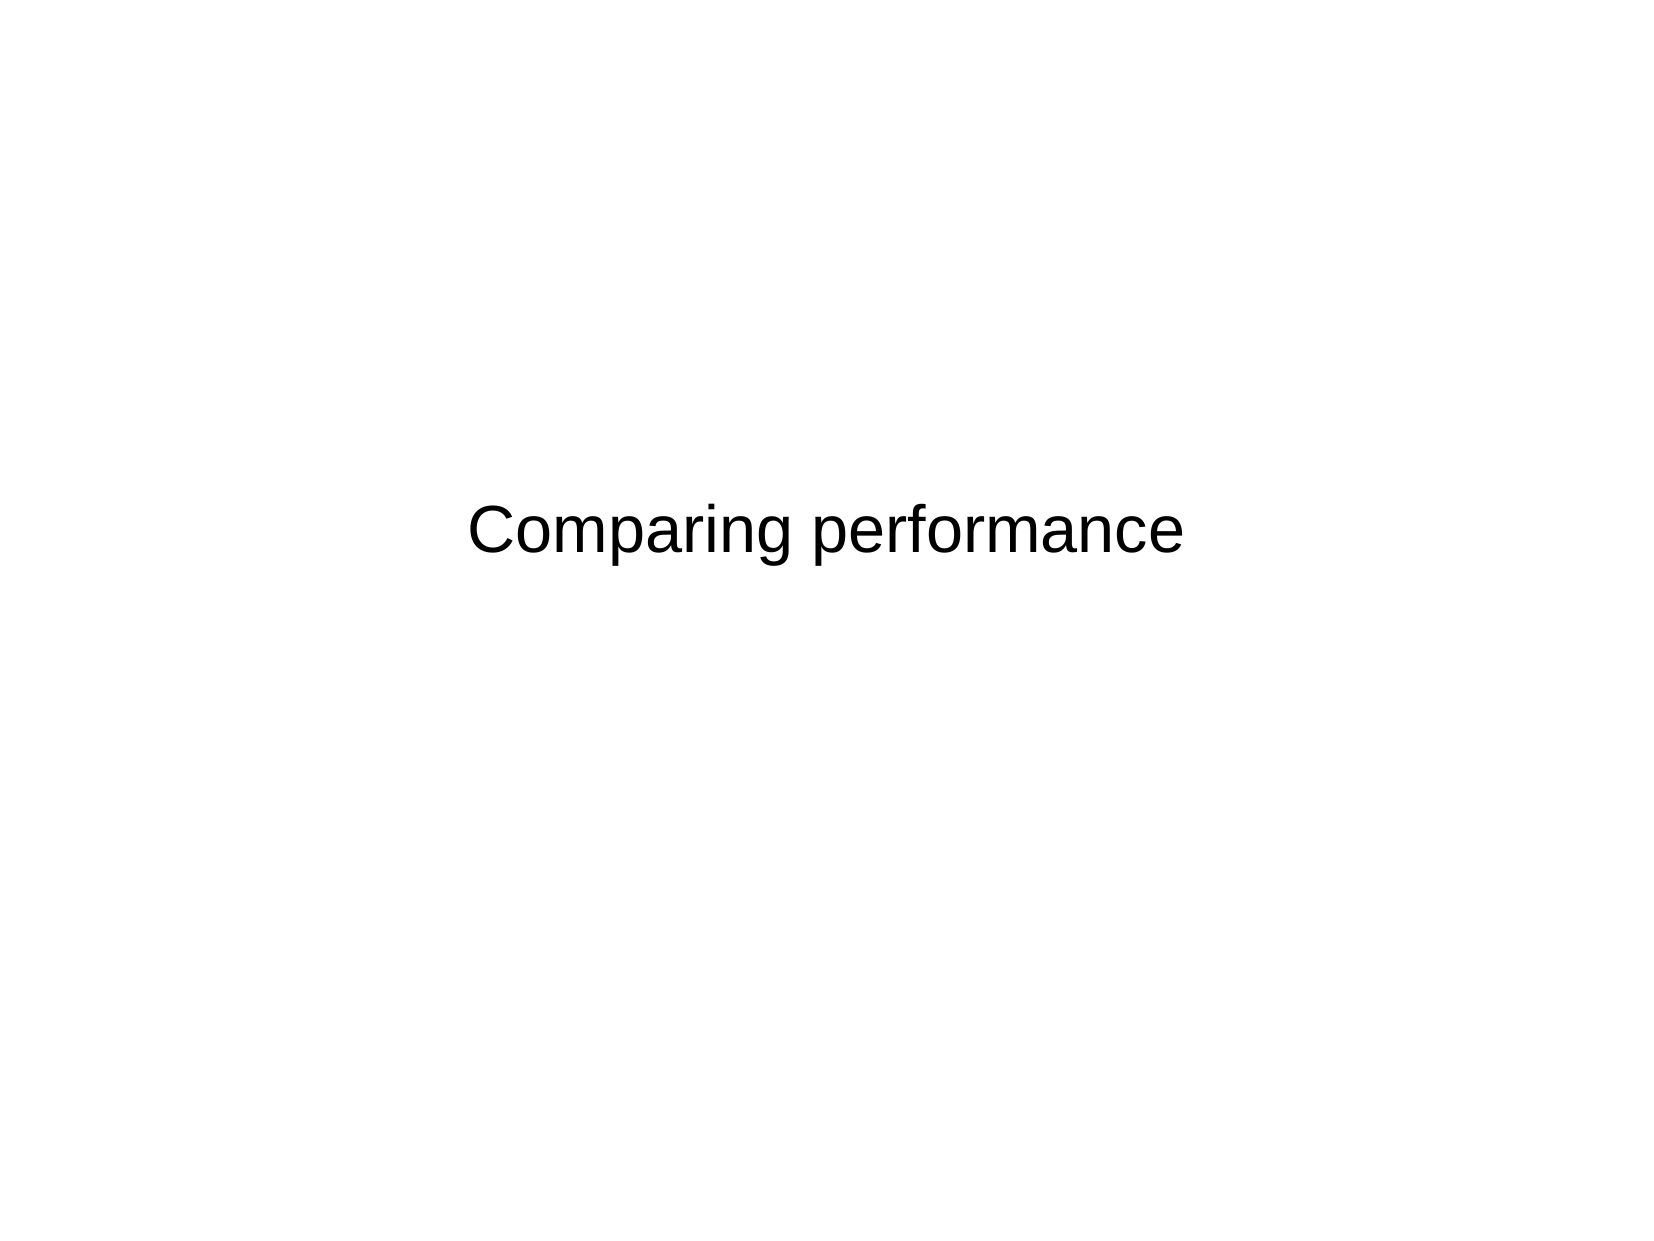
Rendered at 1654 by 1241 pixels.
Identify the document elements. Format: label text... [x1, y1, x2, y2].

subtitle Comparing performance [82, 49, 1571, 1010]
